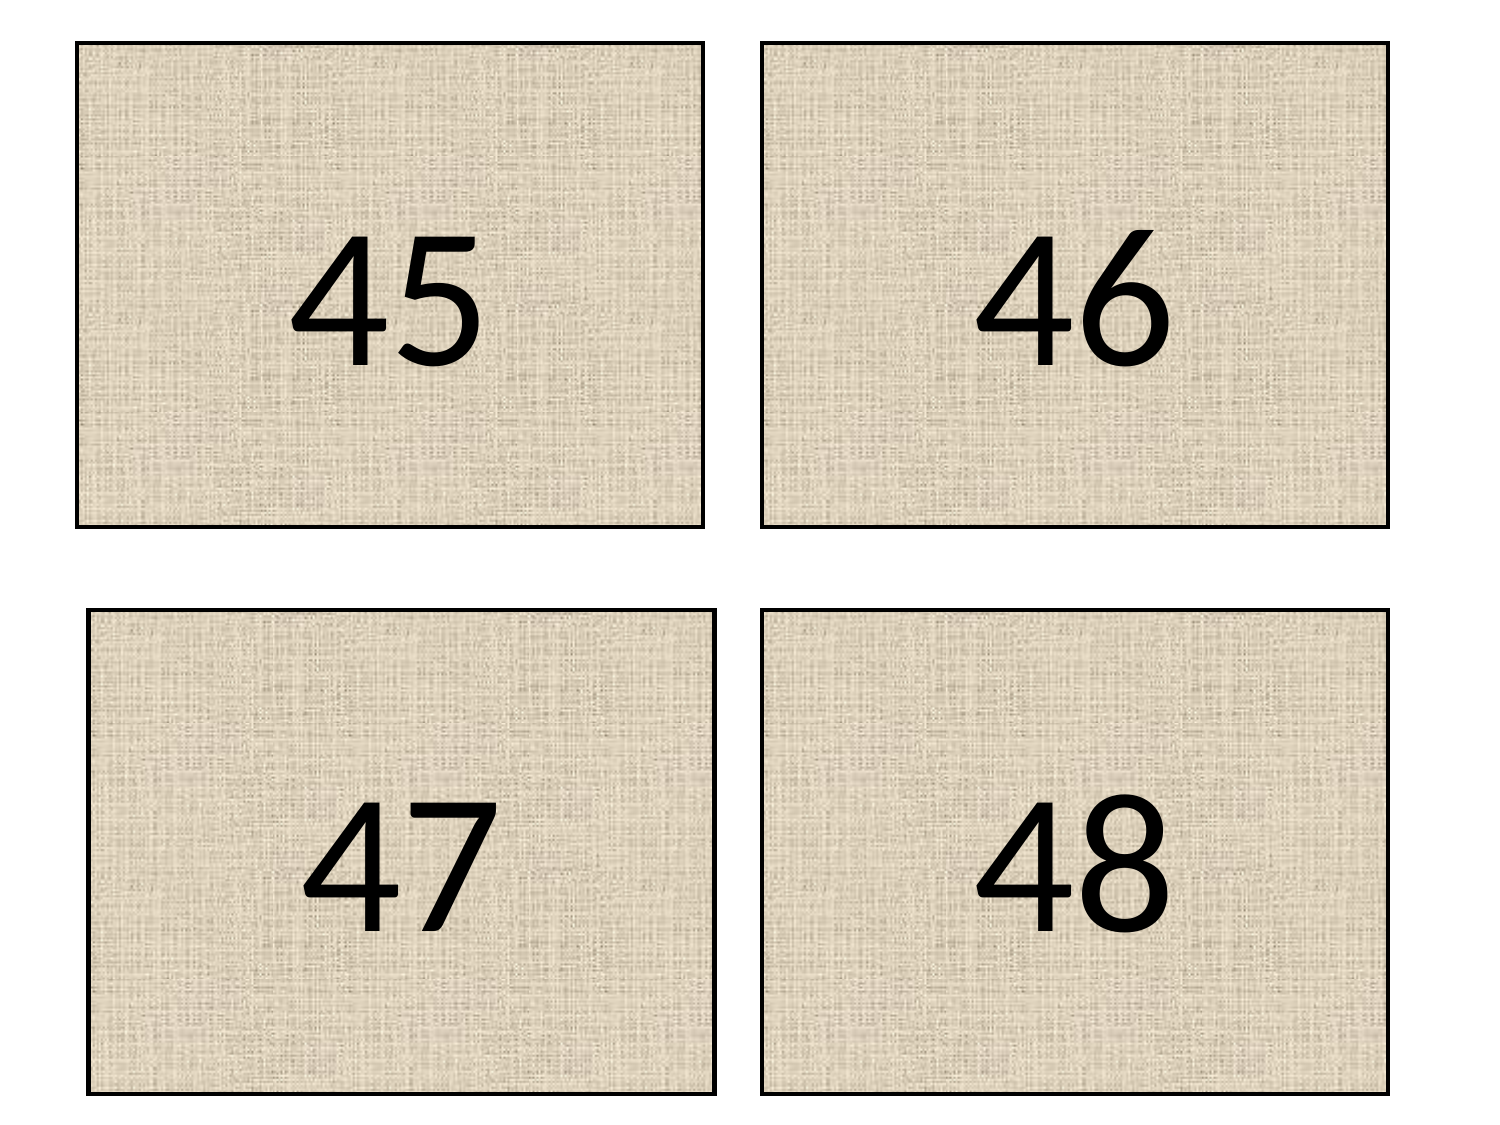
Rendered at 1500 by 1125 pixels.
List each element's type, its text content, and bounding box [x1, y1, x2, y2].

text_box 46 [761, 42, 1388, 528]
text_box 45 [76, 42, 703, 528]
text_box 47 [88, 609, 715, 1094]
text_box 48 [761, 609, 1388, 1094]
